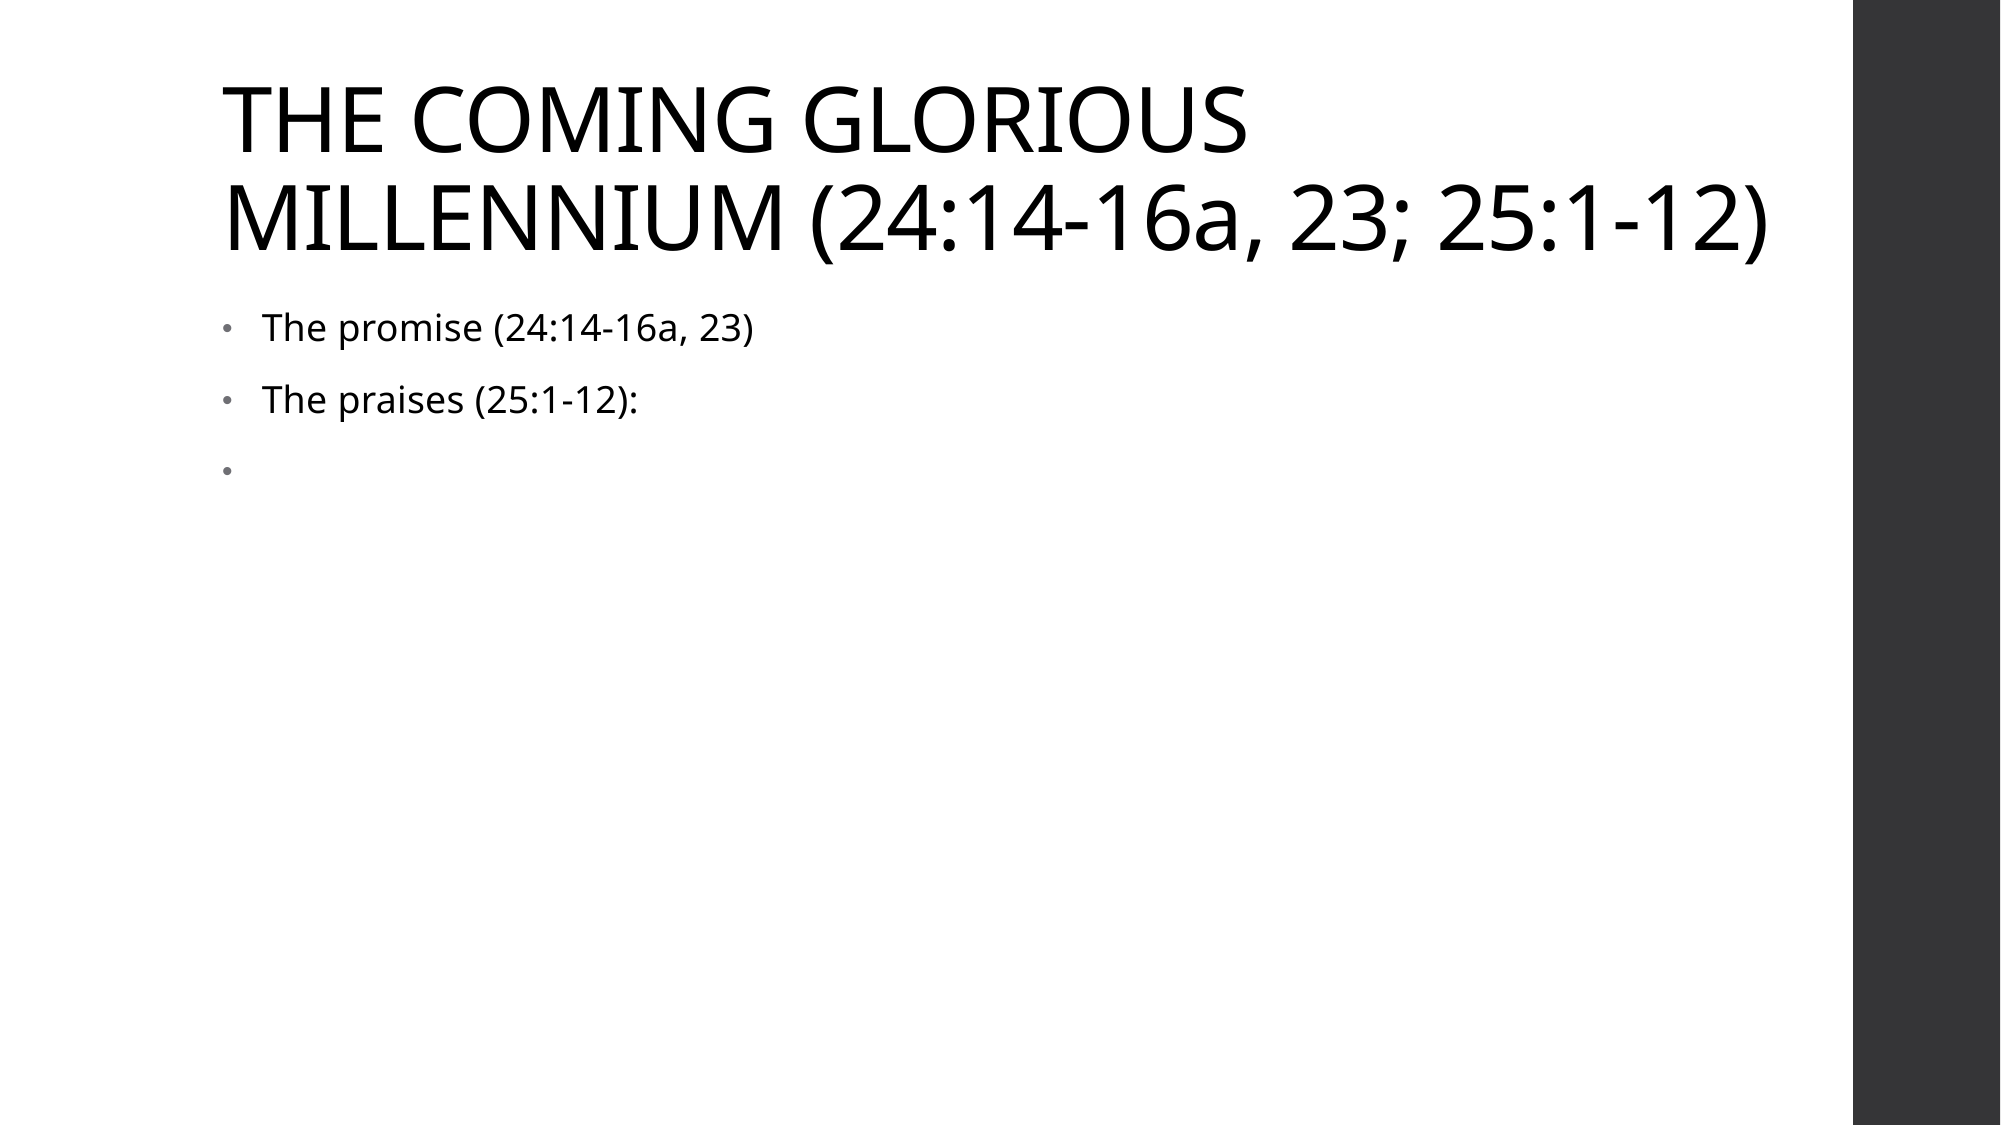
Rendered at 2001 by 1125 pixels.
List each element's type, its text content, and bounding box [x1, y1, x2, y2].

list The promise (24:14-16a, 23) The praises (25:1-12): [206, 299, 1617, 1014]
title THE COMING GLORIOUS MILLENNIUM (24:14-16a, 23; 25:1-12) [206, 60, 1797, 278]
